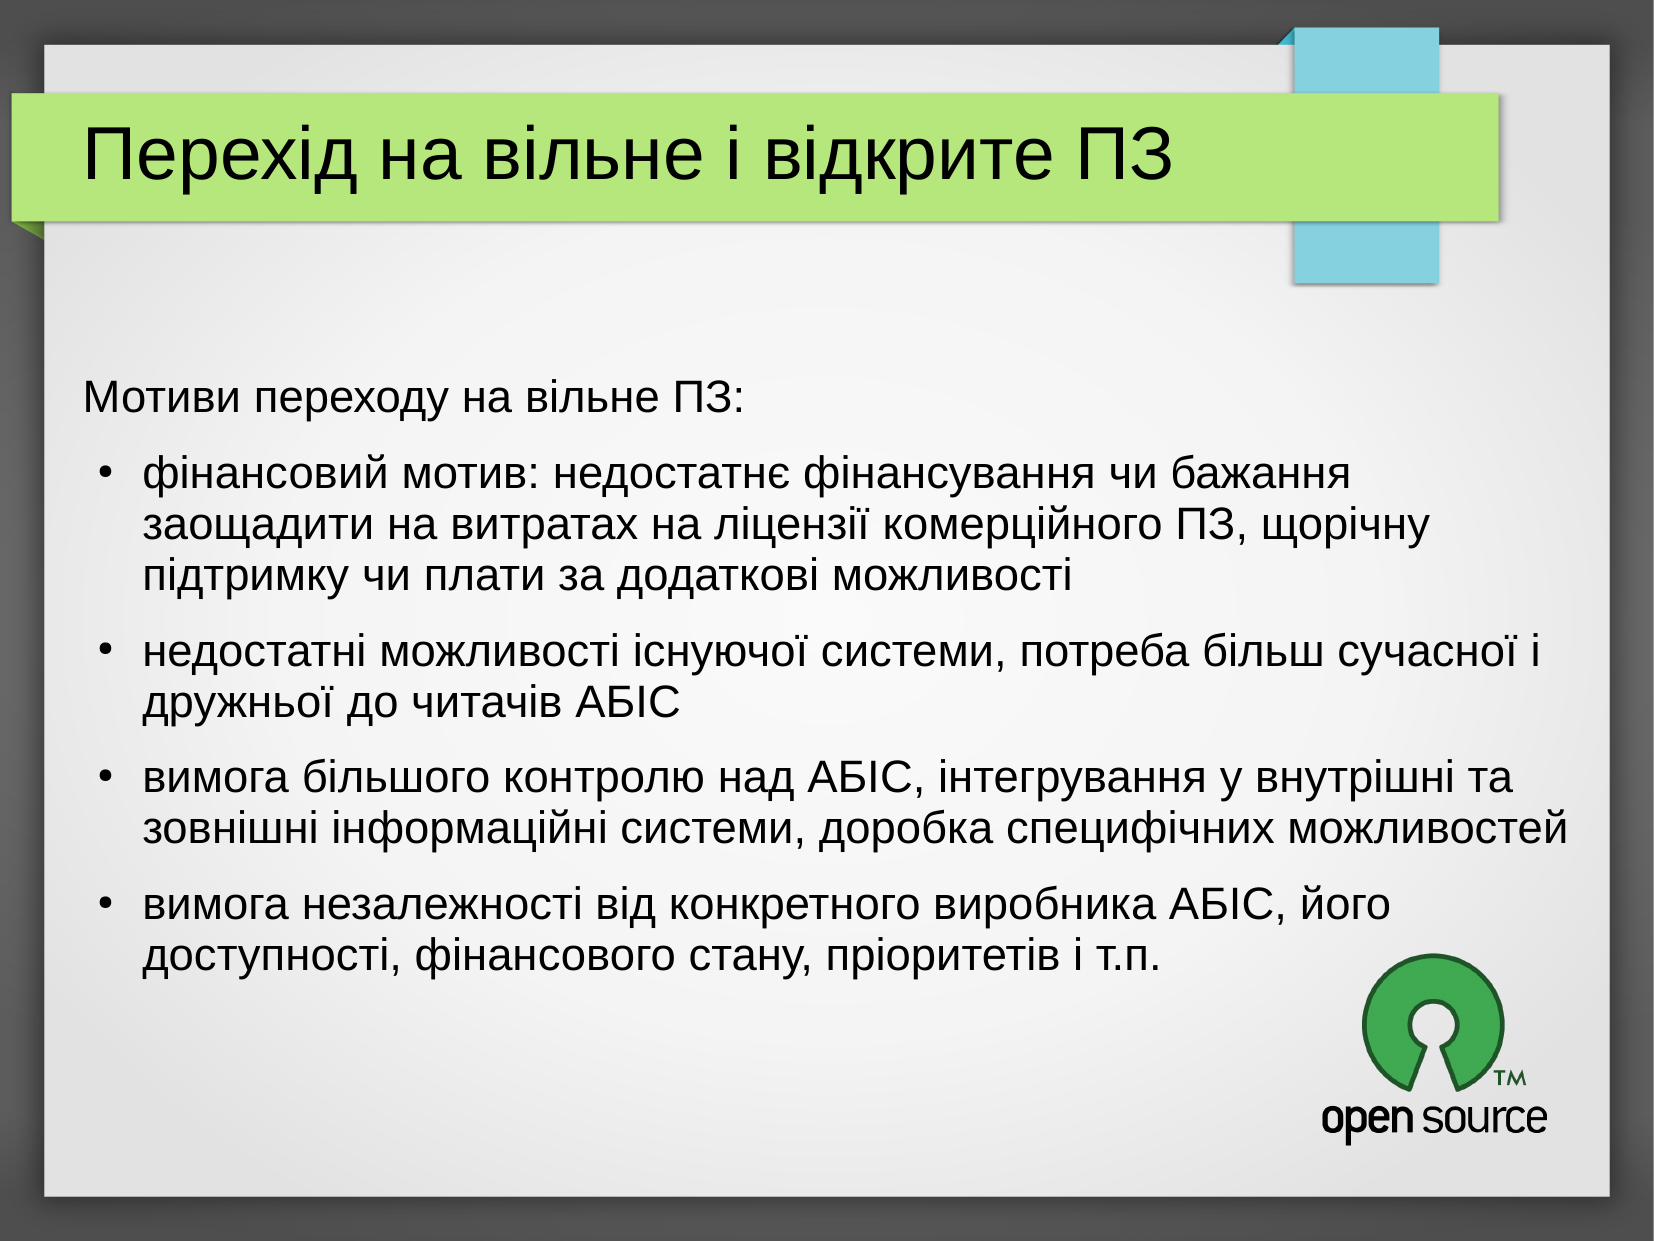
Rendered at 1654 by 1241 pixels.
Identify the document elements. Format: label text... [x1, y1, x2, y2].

title Перехід на вільне і відкрите ПЗ [82, 94, 1264, 213]
picture [0, 0, 1654, 1241]
list Мотиви переходу на вільне ПЗ: фінансовий мотив: недостатнє фінансування чи бажання заощадити на витратах на ліцензії комерційного ПЗ, щорічну підтримку чи плати за додаткові можливості недостатні можливості існуючої системи, потреба більш сучасної і дружньої до читачів АБІС вимога більшого контролю над АБІС, інтегрування у внутрішні та зовнішні інформаційні системи, доробка специфічних можливостей вимога незалежності від конкретного виробника АБІС, його доступності, фінансового стану, пріоритетів і т.п. [82, 295, 1571, 1015]
